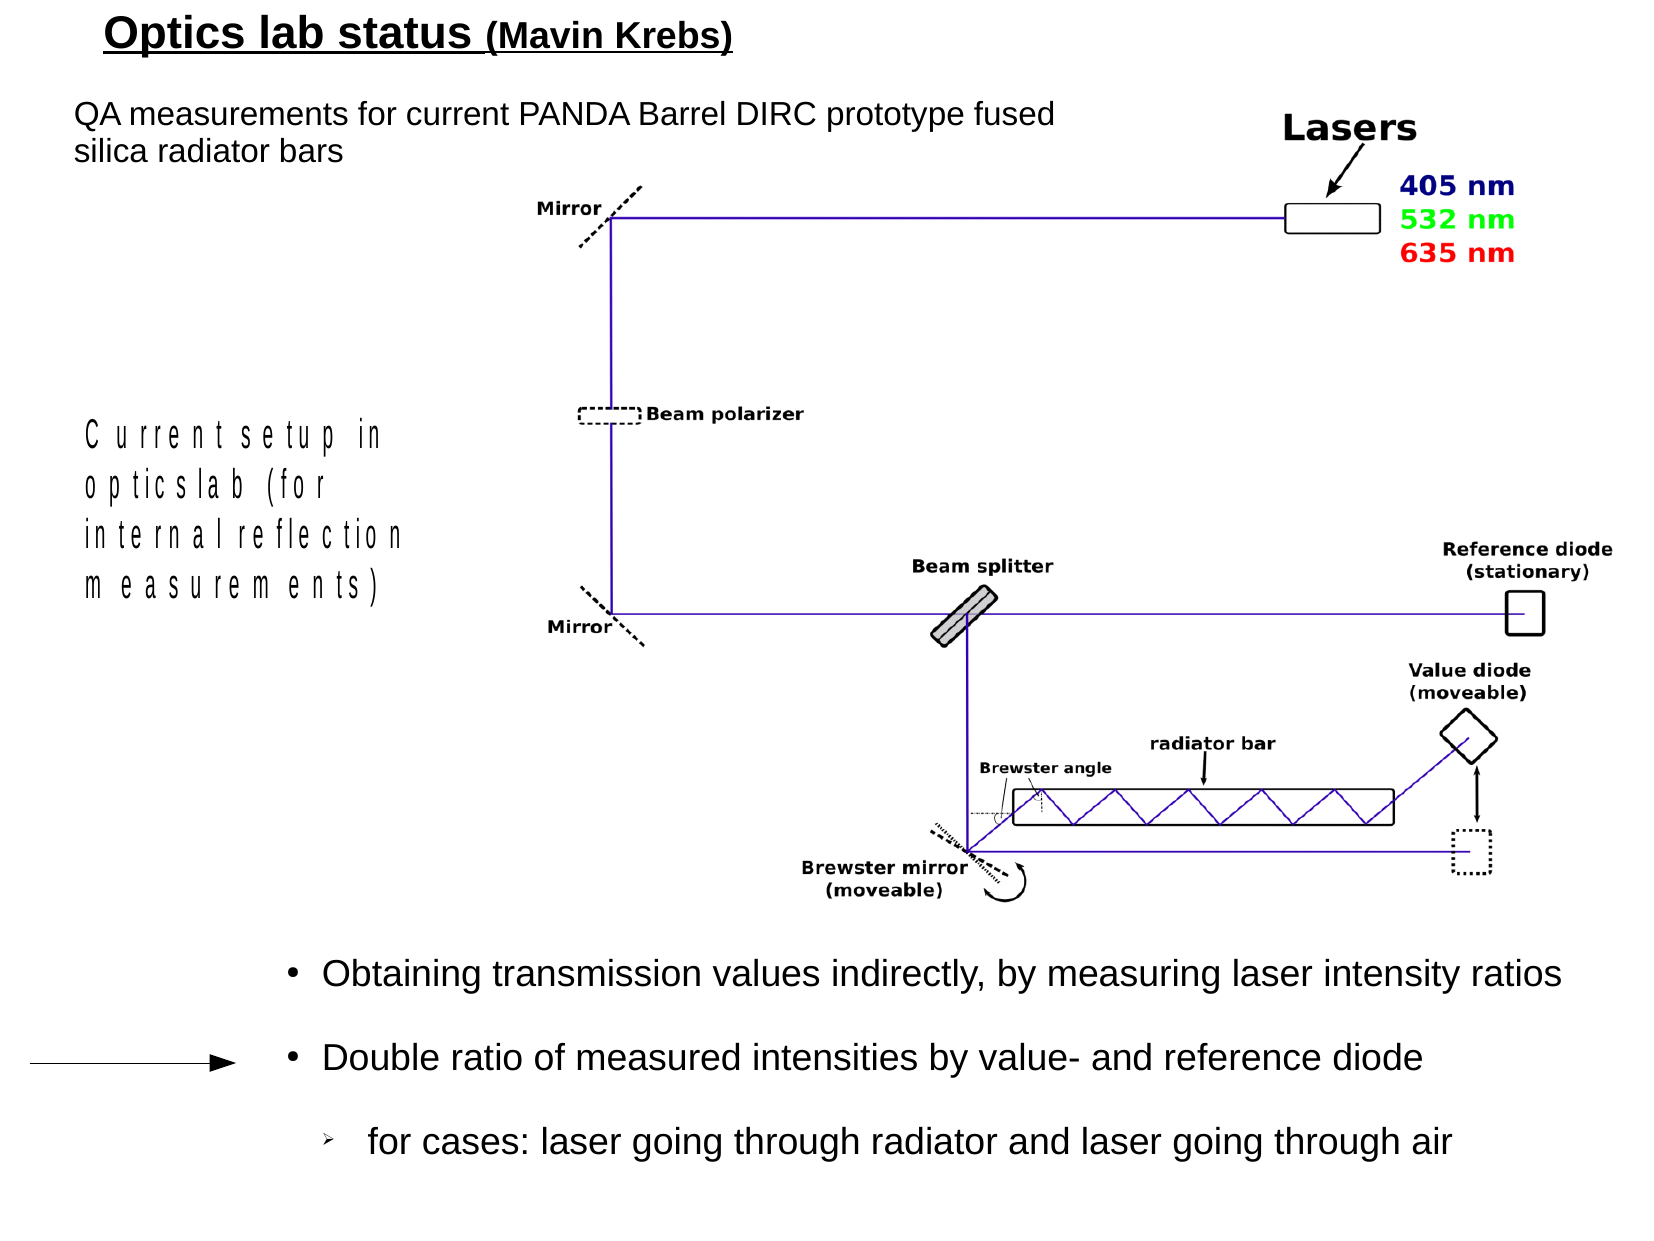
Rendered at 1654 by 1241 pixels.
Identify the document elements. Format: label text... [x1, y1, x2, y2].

text_box Obtaining transmission values indirectly, by measuring laser intensity ratios Double ratio of measured intensities by value- and reference diode for cases: laser going through radiator and laser going through air [236, 944, 1625, 1212]
picture [59, 88, 1625, 916]
text_box Optics lab status (Mavin Krebs) [88, 0, 1359, 67]
text_box QA measurements for current PANDA Barrel DIRC prototype fused silica radiator bars [59, 87, 1093, 177]
